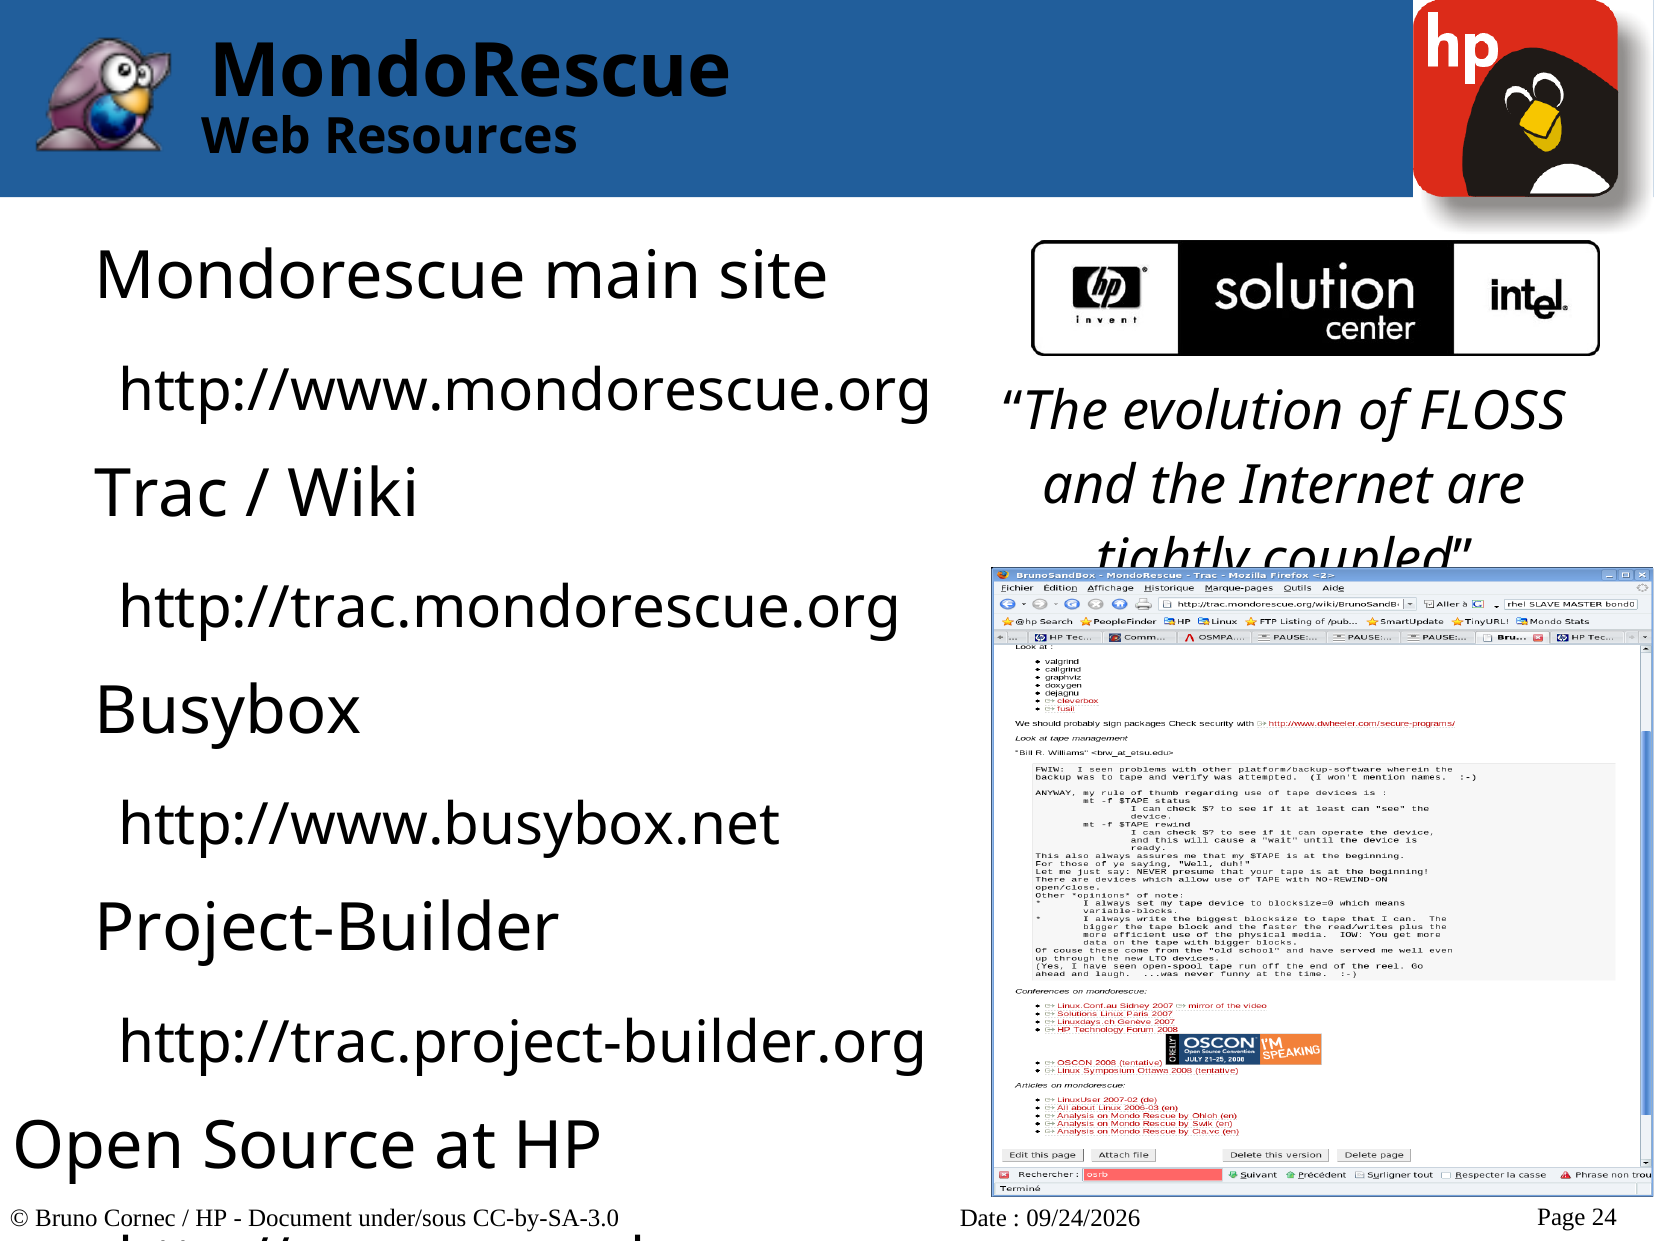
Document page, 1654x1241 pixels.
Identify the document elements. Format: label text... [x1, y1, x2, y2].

picture [0, 0, 211, 199]
picture [1031, 240, 1600, 356]
title Web Resources [201, 32, 1191, 241]
list Mondorescue main site http://www.mondorescue.org Trac / Wiki http://trac.mondorescue.org Busybox http://www.busybox.net Project-Builder http://trac.project-builder.org Open Source at HP http://opensource.hp.com [11, 227, 1089, 1241]
picture [1413, 0, 1654, 235]
picture [991, 567, 1654, 1197]
text_box “The evolution of FLOSS and the Internet are tightly coupled” [1003, 371, 1632, 567]
